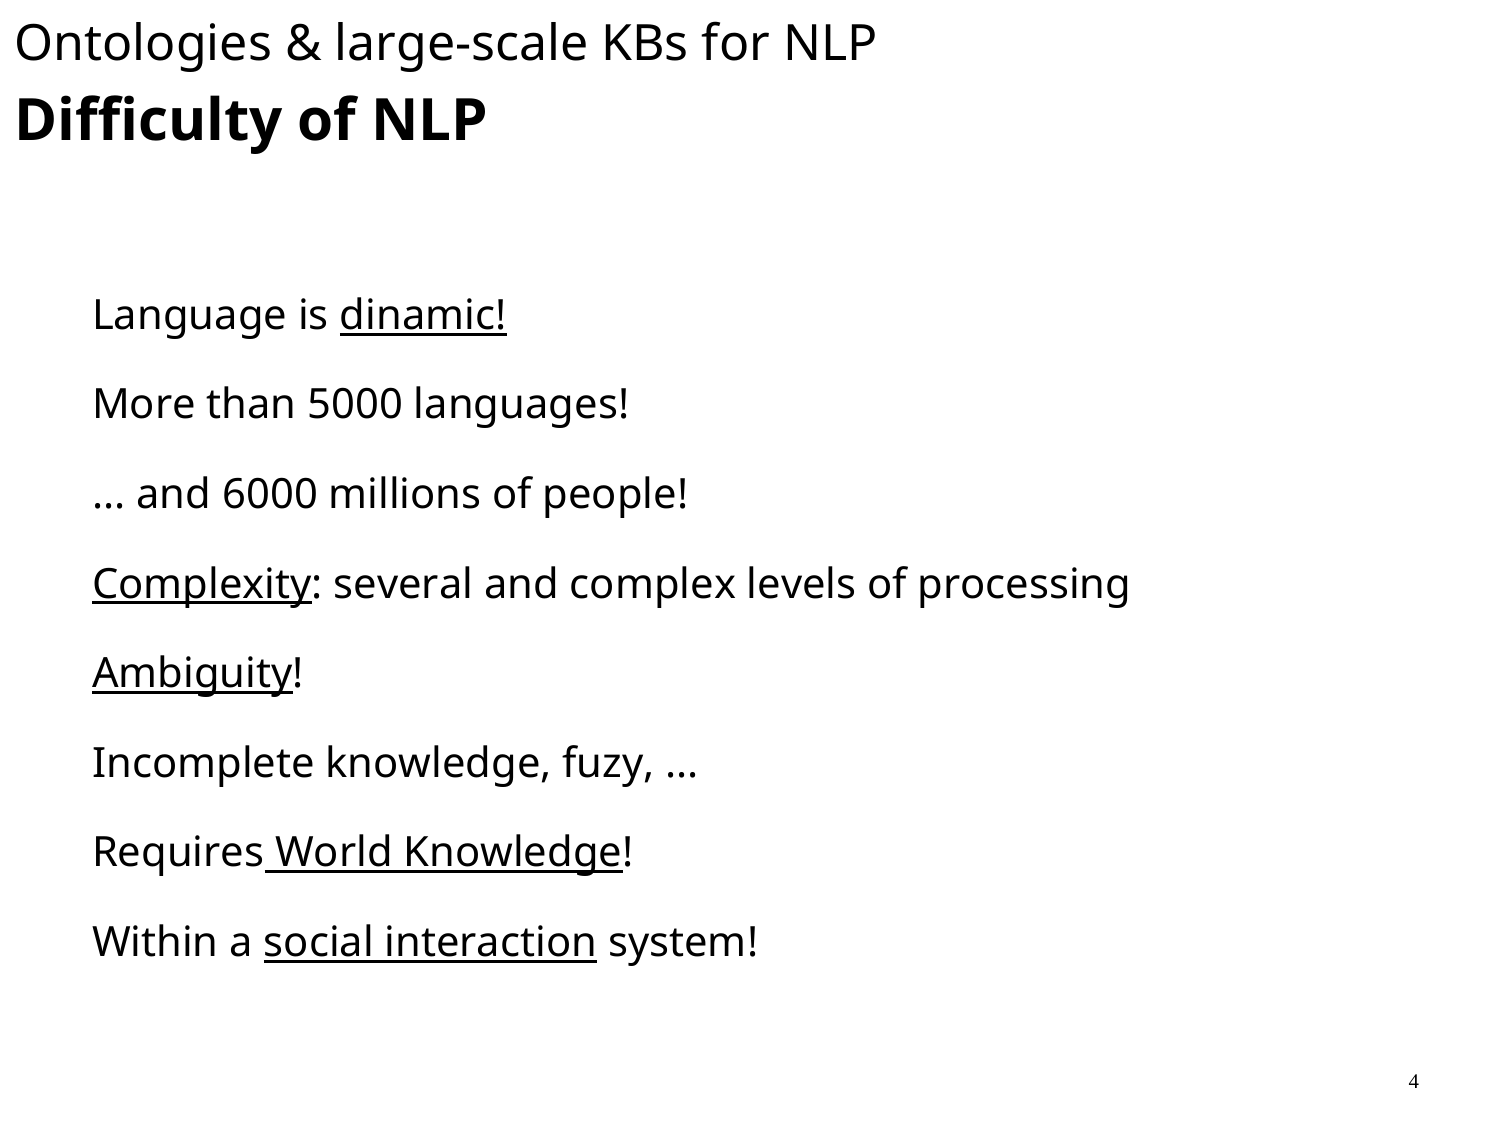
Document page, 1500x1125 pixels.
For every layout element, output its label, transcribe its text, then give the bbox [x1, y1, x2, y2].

title Ontologies & large-scale KBs for NLP Difficulty of NLP [0, 0, 1500, 157]
list Language is dinamic! More than 5000 languages! ... and 6000 millions of people! Complexity: several and complex levels of processing Ambiguity! Incomplete knowledge, fuzy, ... Requires World Knowledge! Within a social interaction system! [77, 175, 1440, 999]
